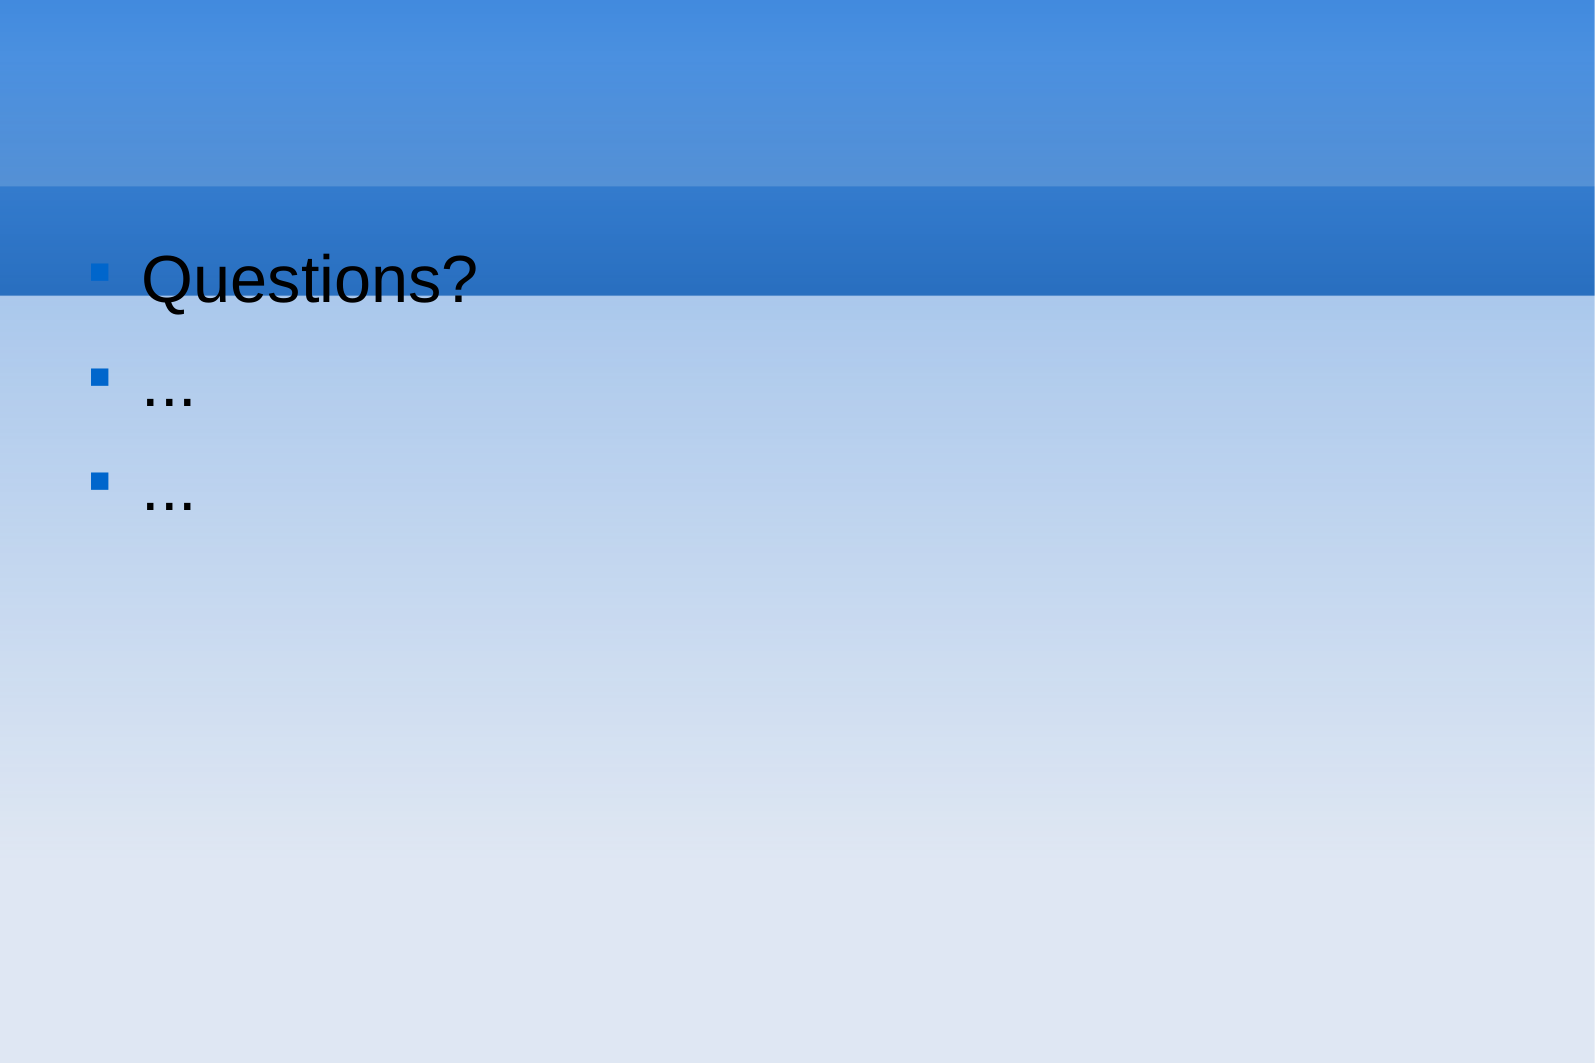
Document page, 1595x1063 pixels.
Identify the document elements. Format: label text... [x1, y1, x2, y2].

picture [0, 0, 1595, 1063]
list Questions? ... ... [70, 237, 1506, 925]
